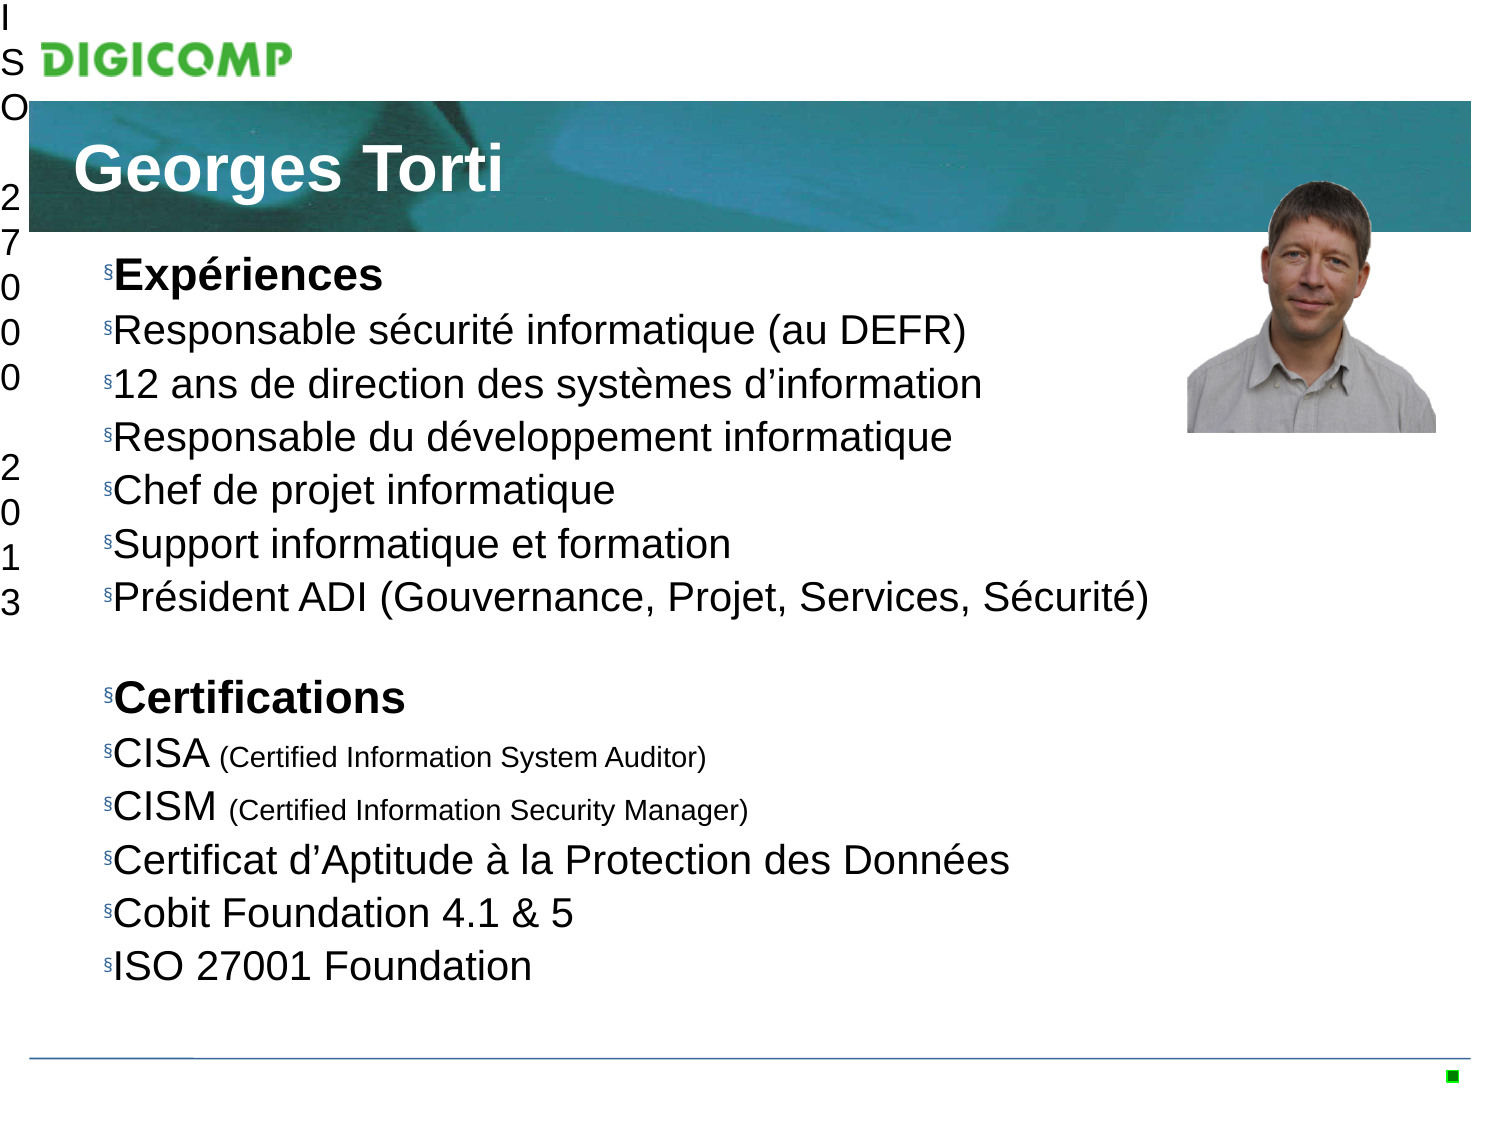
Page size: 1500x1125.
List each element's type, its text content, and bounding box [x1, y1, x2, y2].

picture [1187, 172, 1436, 433]
title Georges Torti [58, 117, 1429, 212]
text_box [1446, 1070, 1459, 1083]
list Expériences Responsable sécurité informatique (au DEFR) 12 ans de direction des systèmes d’information Responsable du développement informatique Chef de projet informatique Support informatique et formation Président ADI (Gouvernance, Projet, Services, Sécurité) Certifications CISA (Certified Information System Auditor) CISM (Certified Information Security Manager) Certificat d’Aptitude à la Protection des Données Cobit Foundation 4.1 & 5 ISO 27001 Foundation [88, 243, 1188, 1047]
